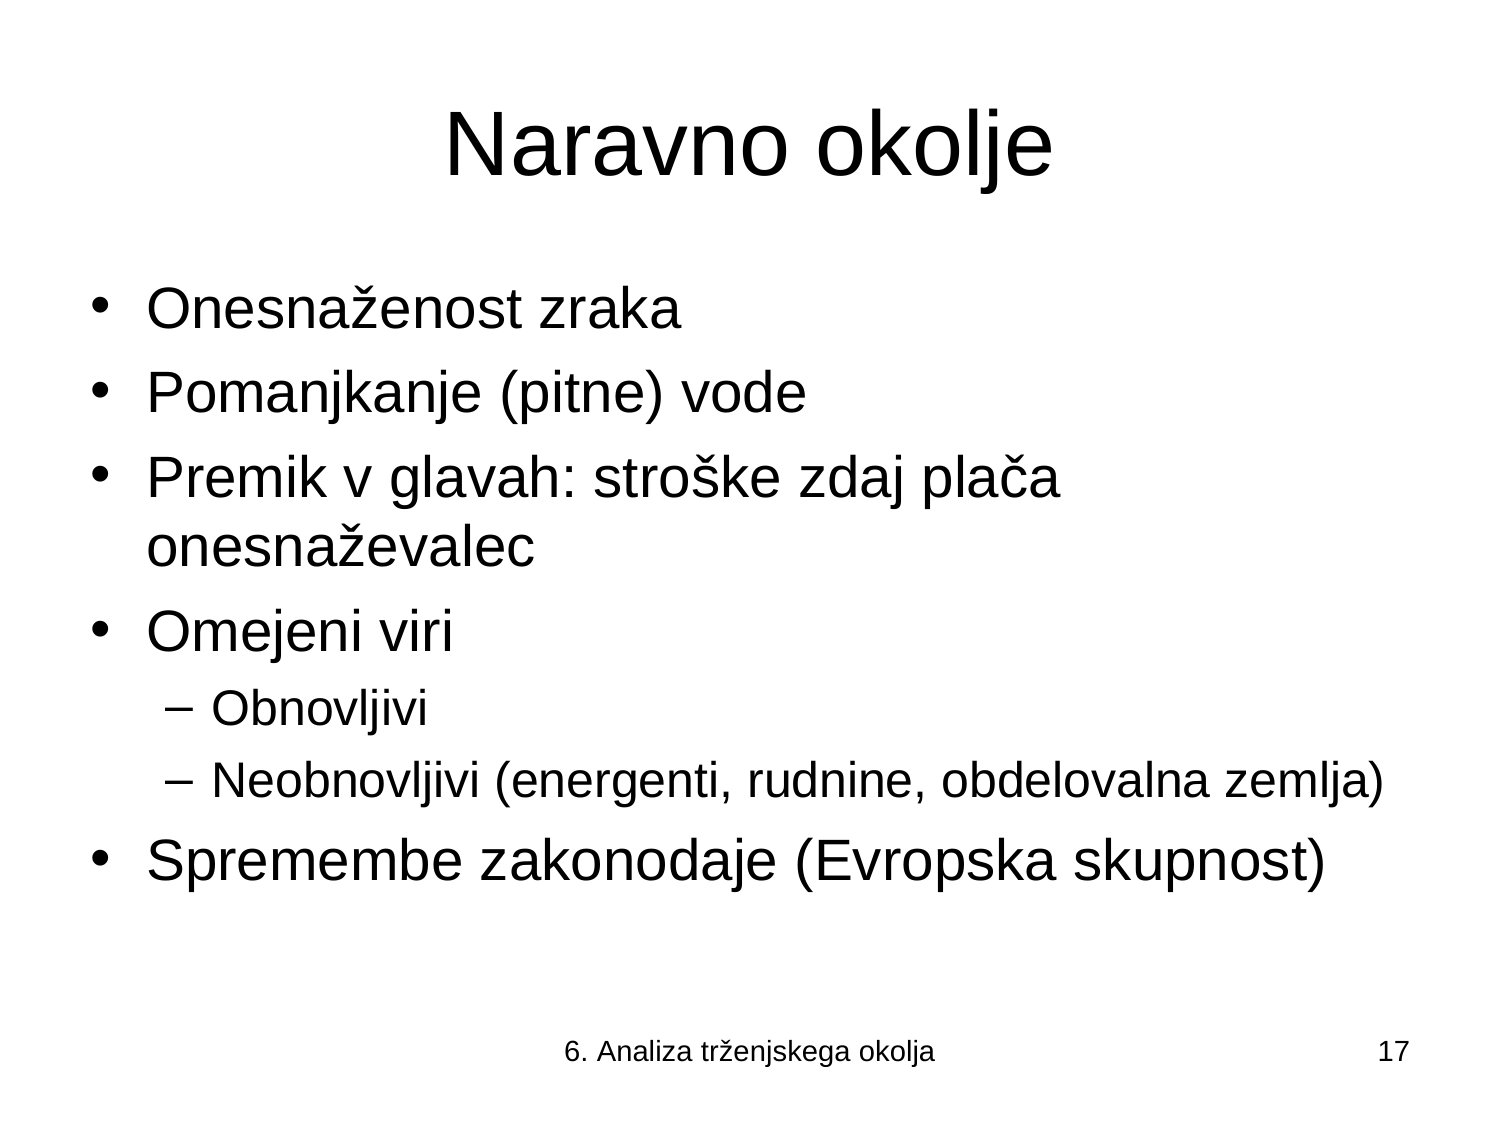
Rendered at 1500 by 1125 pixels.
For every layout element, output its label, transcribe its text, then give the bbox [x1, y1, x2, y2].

list Onesnaženost zraka Pomanjkanje (pitne) vode Premik v glavah: stroške zdaj plača onesnaževalec Omejeni viri Obnovljivi Neobnovljivi (energenti, rudnine, obdelovalna zemlja) Spremembe zakonodaje (Evropska skupnost) [75, 262, 1426, 1006]
text_box 6. Analiza trženjskega okolja [512, 1024, 988, 1103]
title Naravno okolje [75, 45, 1426, 233]
text_box <number> [1074, 1024, 1426, 1103]
